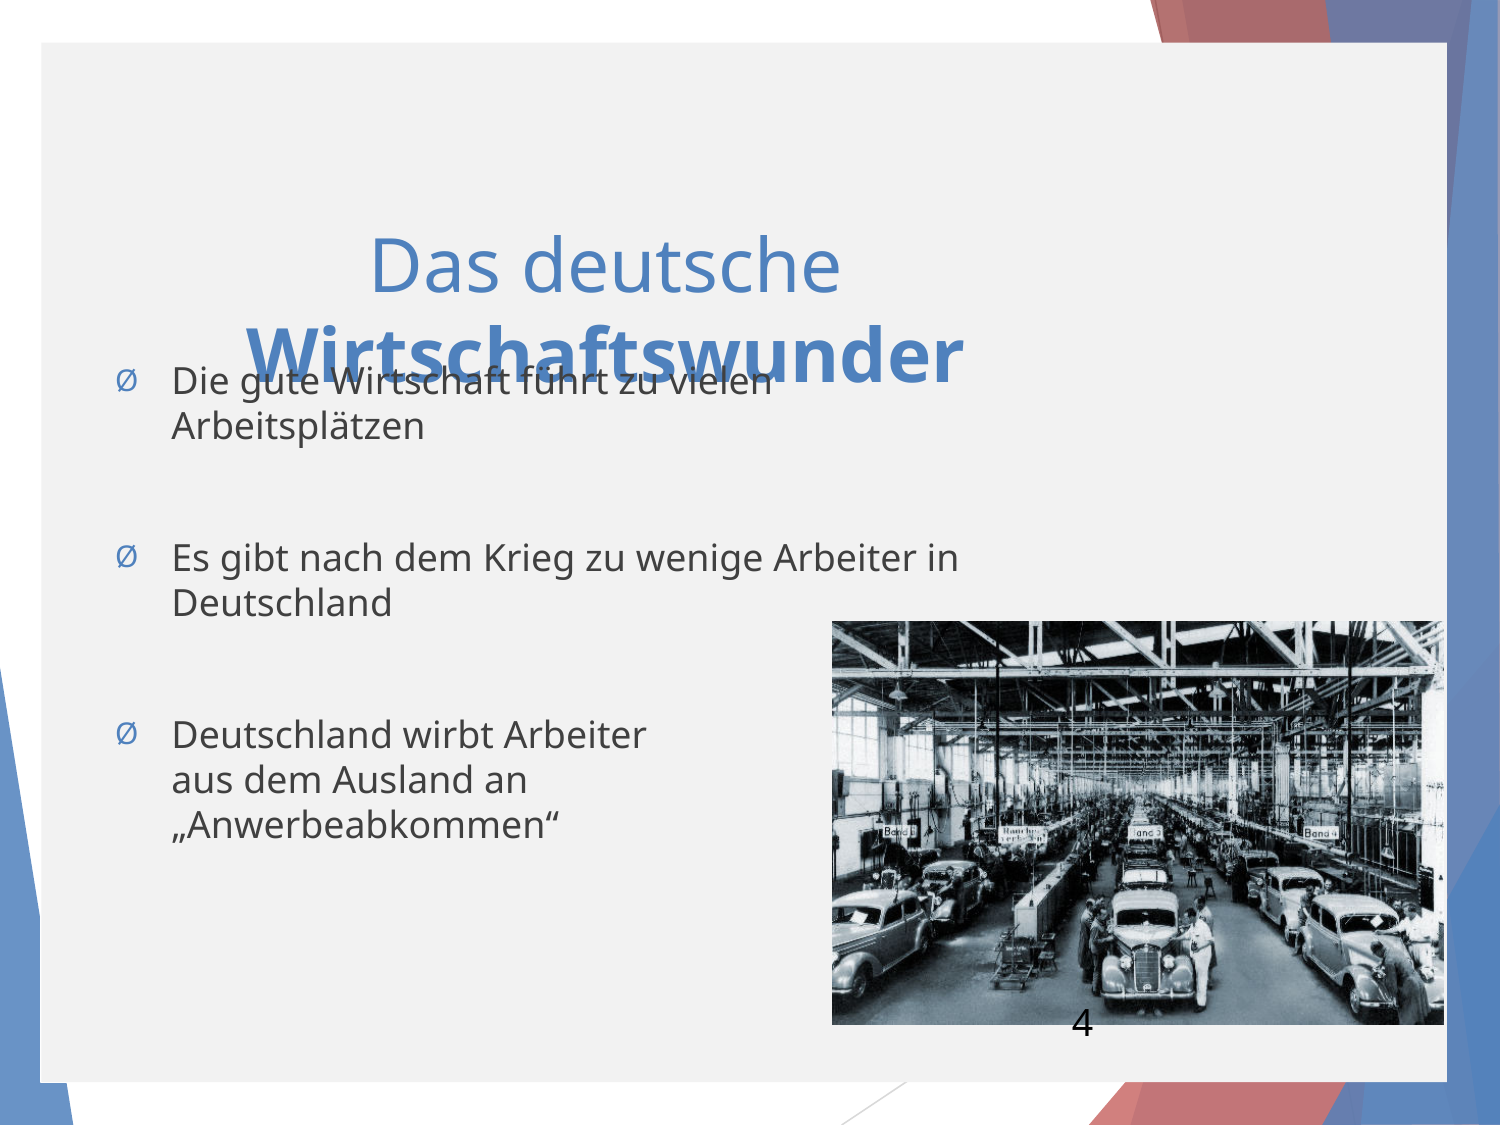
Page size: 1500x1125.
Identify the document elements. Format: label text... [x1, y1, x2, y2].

picture [1022, 621, 1444, 1025]
slide_number <Nummer> [1057, 991, 1142, 1051]
title Das deutsche Wirtschaftswunder [0, 120, 1213, 308]
list Die gute Wirtschaft führt zu vielen Arbeitsplätzen Es gibt nach dem Krieg zu wenige Arbeiter in Deutschland Deutschland wirbt Arbeiter aus dem Ausland an „Anwerbeabkommen“ [100, 349, 1022, 1071]
